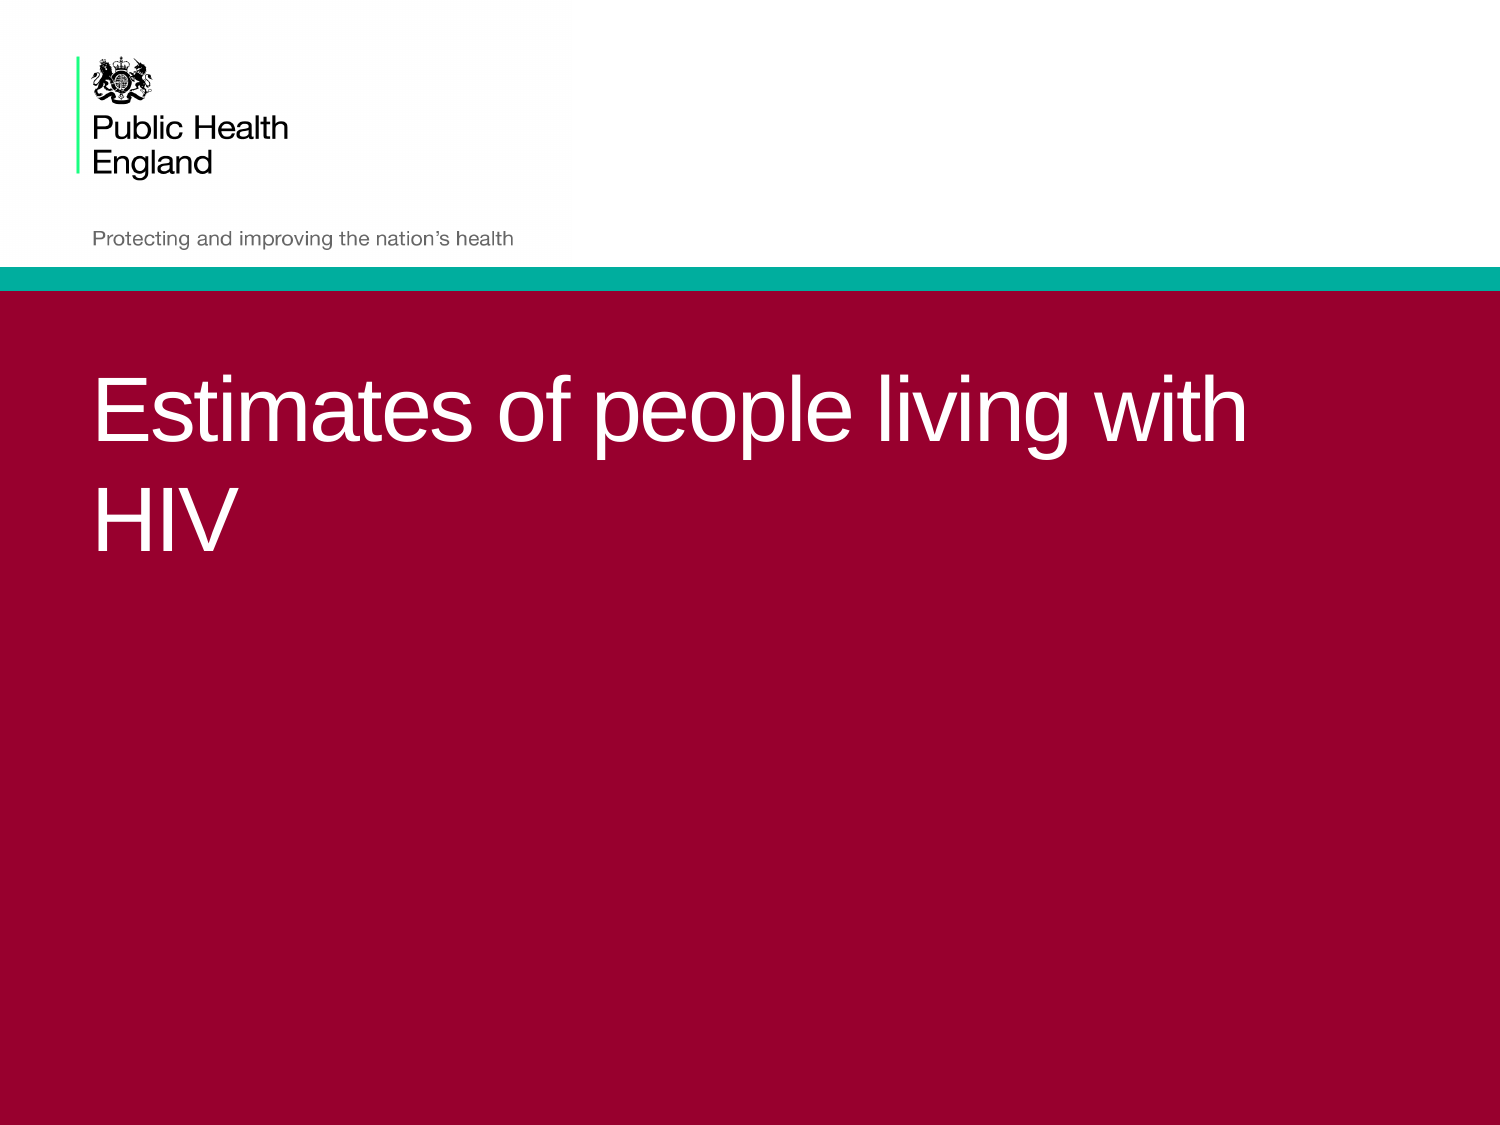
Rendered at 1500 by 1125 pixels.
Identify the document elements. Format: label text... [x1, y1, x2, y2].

title Estimates of people living with HIV [91, 349, 1344, 692]
picture [0, 0, 572, 265]
